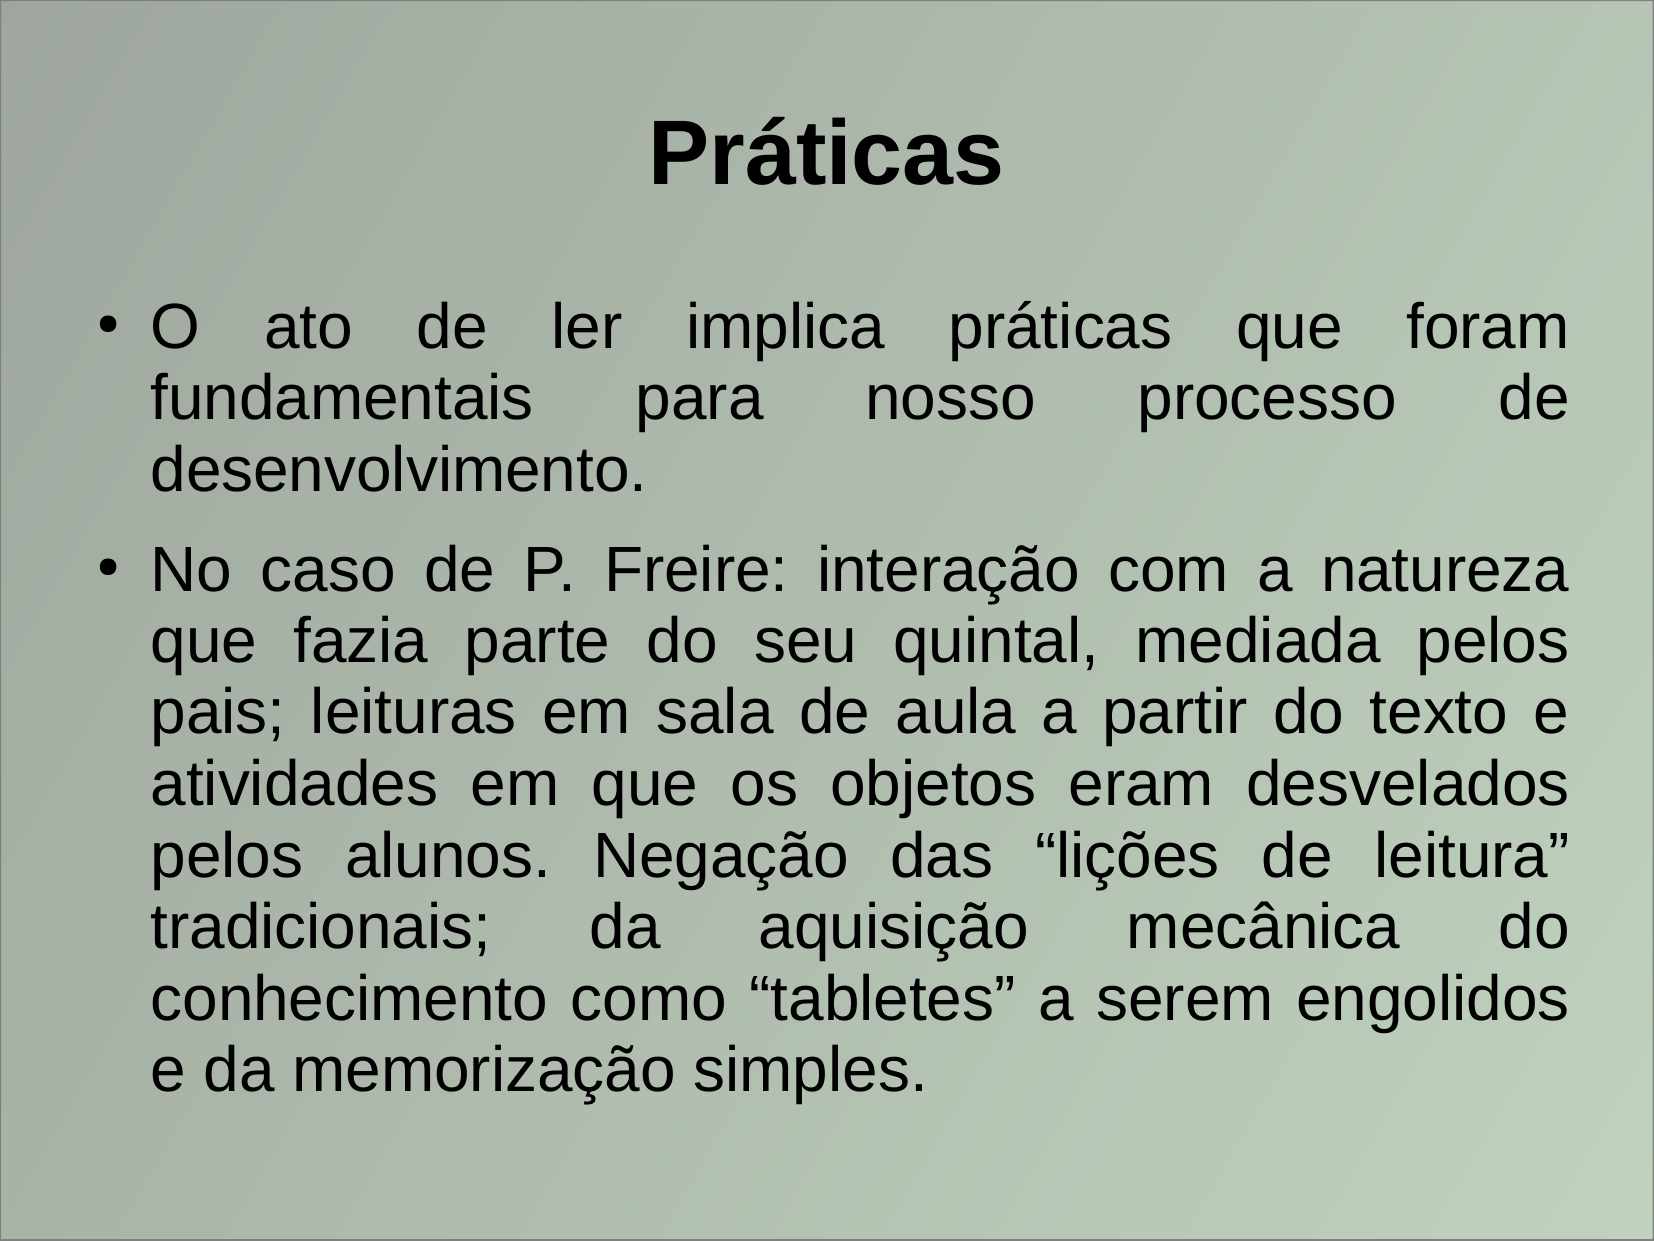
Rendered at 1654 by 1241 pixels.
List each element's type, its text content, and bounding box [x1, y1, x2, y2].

title Práticas [82, 49, 1571, 257]
list O ato de ler implica práticas que foram fundamentais para nosso processo de desenvolvimento. No caso de P. Freire: interação com a natureza que fazia parte do seu quintal, mediada pelos pais; leituras em sala de aula a partir do texto e atividades em que os objetos eram desvelados pelos alunos. Negação das “lições de leitura” tradicionais; da aquisição mecânica do conhecimento como “tabletes” a serem engolidos e da memorização simples. [82, 290, 1571, 1111]
